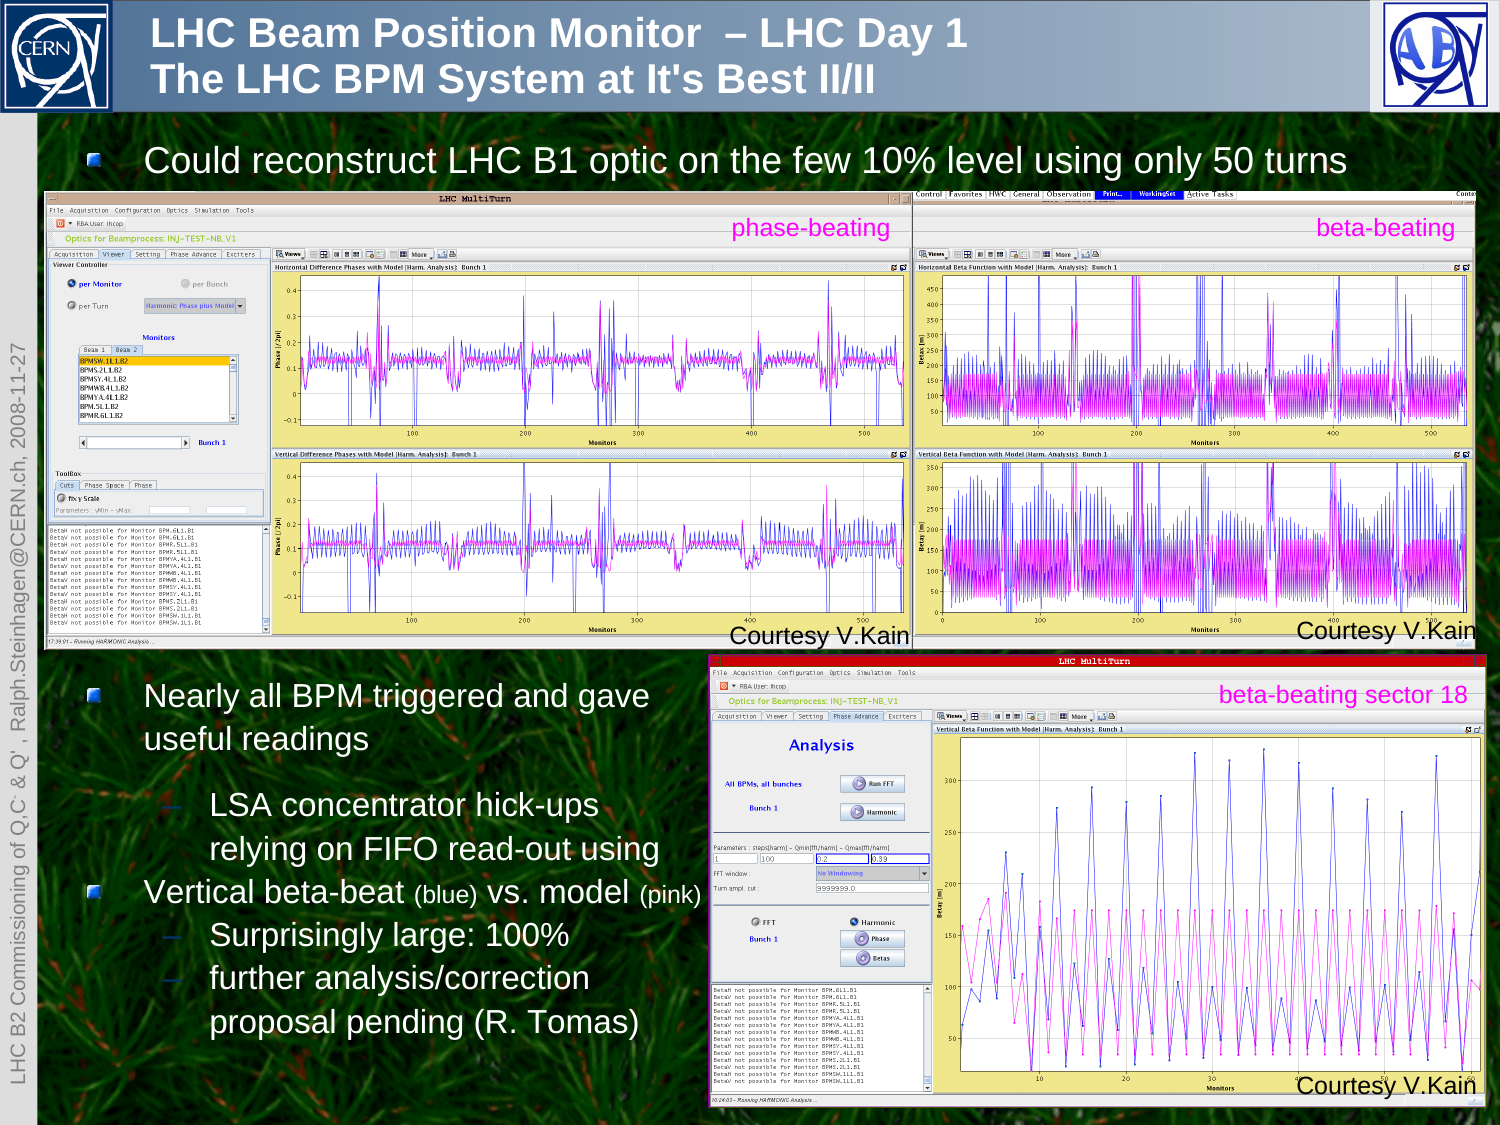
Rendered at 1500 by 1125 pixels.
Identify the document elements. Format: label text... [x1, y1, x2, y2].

text_box Courtesy V.Kain [1281, 1064, 1500, 1108]
text_box phase-beating [716, 206, 906, 250]
list Could reconstruct LHC B1 optic on the few 10% level using only 50 turns Nearly all BPM triggered and gave useful readings LSA concentrator hick-ups → relying on FIFO read-out using YASP Vertical beta-beat (blue) vs. model (pink) Surprisingly large: 100% further analysis/correction proposal pending (R. Tomas) [87, 137, 1438, 191]
text_box beta-beating [1301, 206, 1471, 250]
text_box beta-beating sector 18 [1203, 673, 1484, 717]
list Could reconstruct LHC B1 optic on the few 10% level using only 50 turns Nearly all BPM triggered and gave useful readings LSA concentrator hick-ups → relying on FIFO read-out using YASP Vertical beta-beat (blue) vs. model (pink) Surprisingly large: 100% further analysis/correction proposal pending (R. Tomas) [87, 650, 714, 1041]
picture [0, 0, 1500, 1125]
title LHC Beam Position Monitor – LHC Day 1 The LHC BPM System at It's Best II/II [150, 7, 1359, 106]
text_box Courtesy V.Kain [714, 614, 937, 657]
text_box Courtesy V.Kain [1281, 609, 1500, 653]
picture [1382, 1, 1489, 108]
